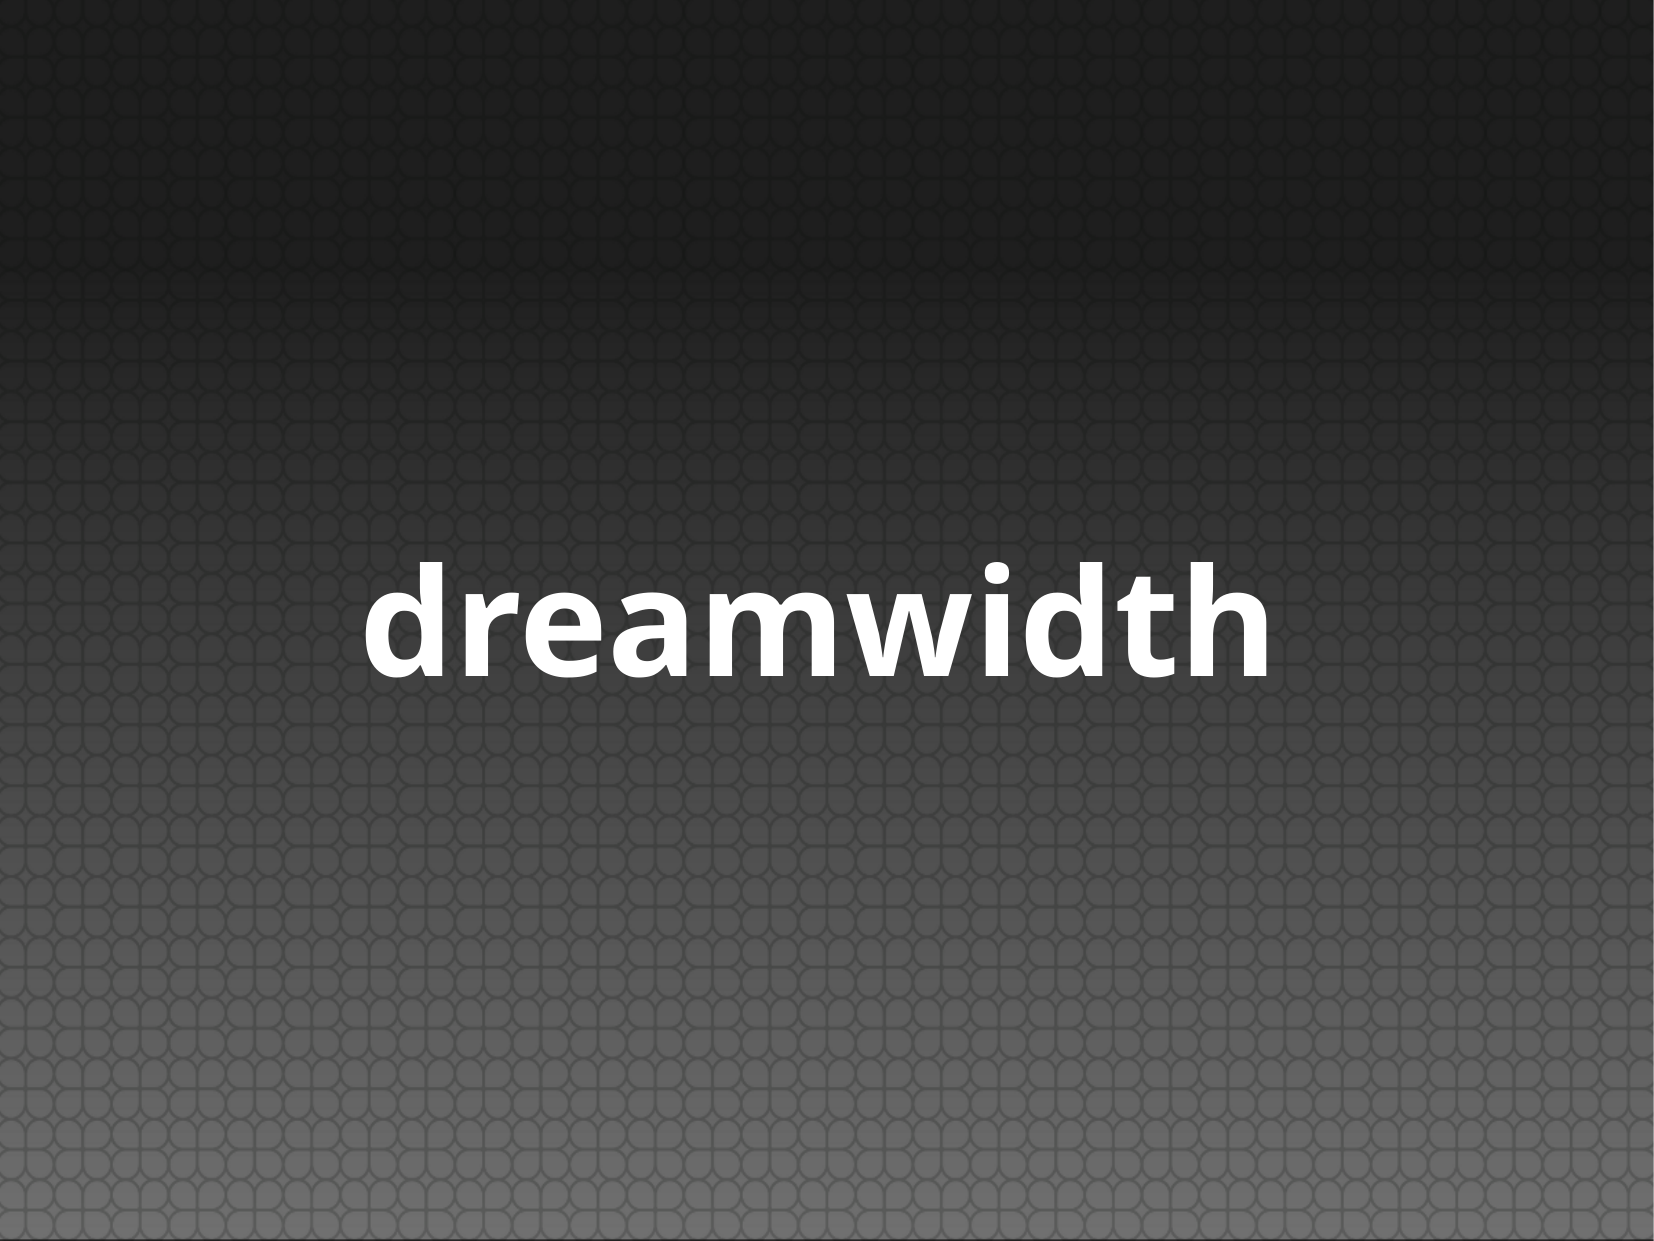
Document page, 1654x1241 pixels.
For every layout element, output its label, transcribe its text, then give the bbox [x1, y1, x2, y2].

picture [0, 0, 1654, 1241]
title dreamwidth [75, 531, 1564, 707]
